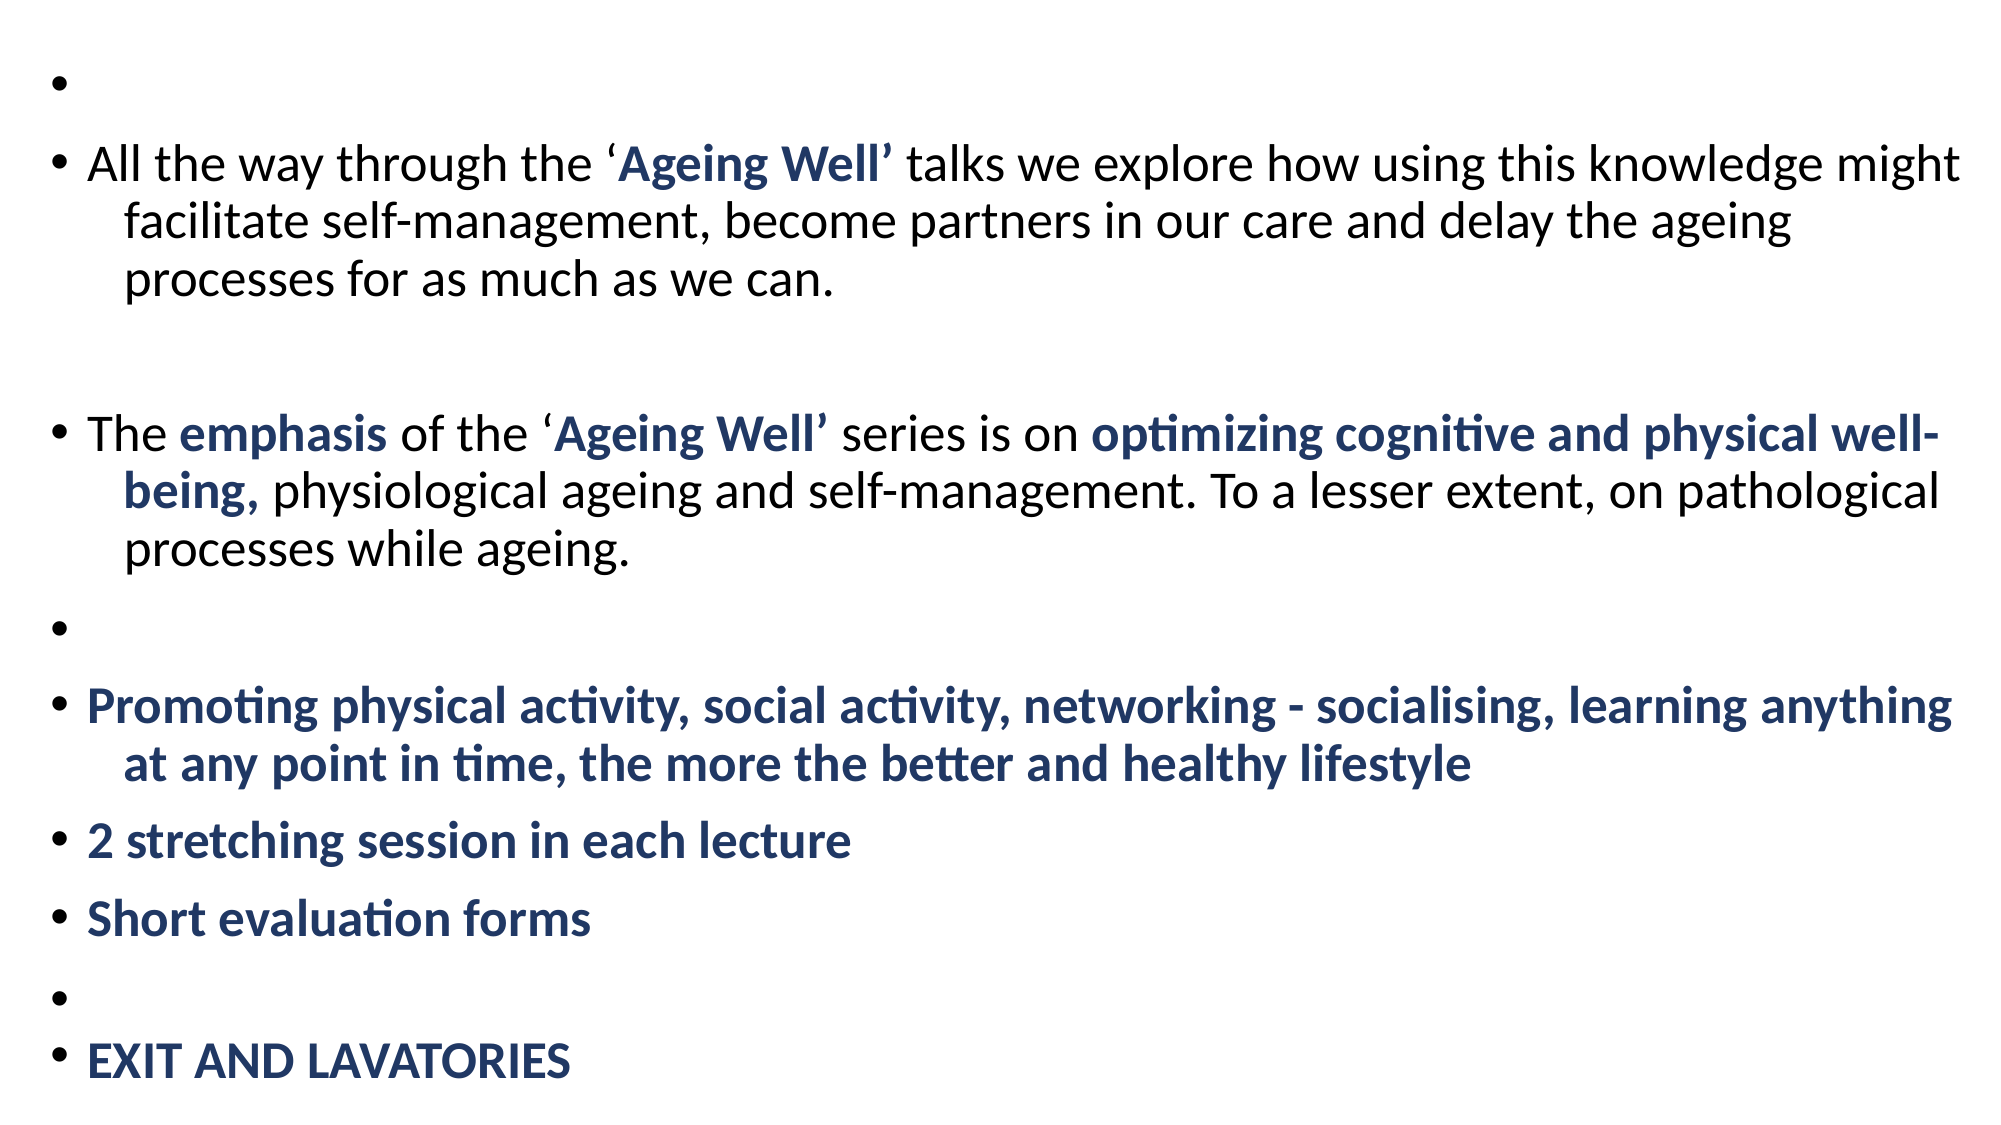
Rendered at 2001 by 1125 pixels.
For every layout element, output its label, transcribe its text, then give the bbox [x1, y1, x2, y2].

list All the way through the ‘Ageing Well’ talks we explore how using this knowledge might facilitate self-management, become partners in our care and delay the ageing processes for as much as we can. The emphasis of the ‘Ageing Well’ series is on optimizing cognitive and physical well-being, physiological ageing and self-management. To a lesser extent, on pathological processes while ageing. Promoting physical activity, social activity, networking - socialising, learning anything at any point in time, the more the better and healthy lifestyle 2 stretching session in each lecture Short evaluation forms EXIT AND LAVATORIES [35, 43, 1981, 1100]
